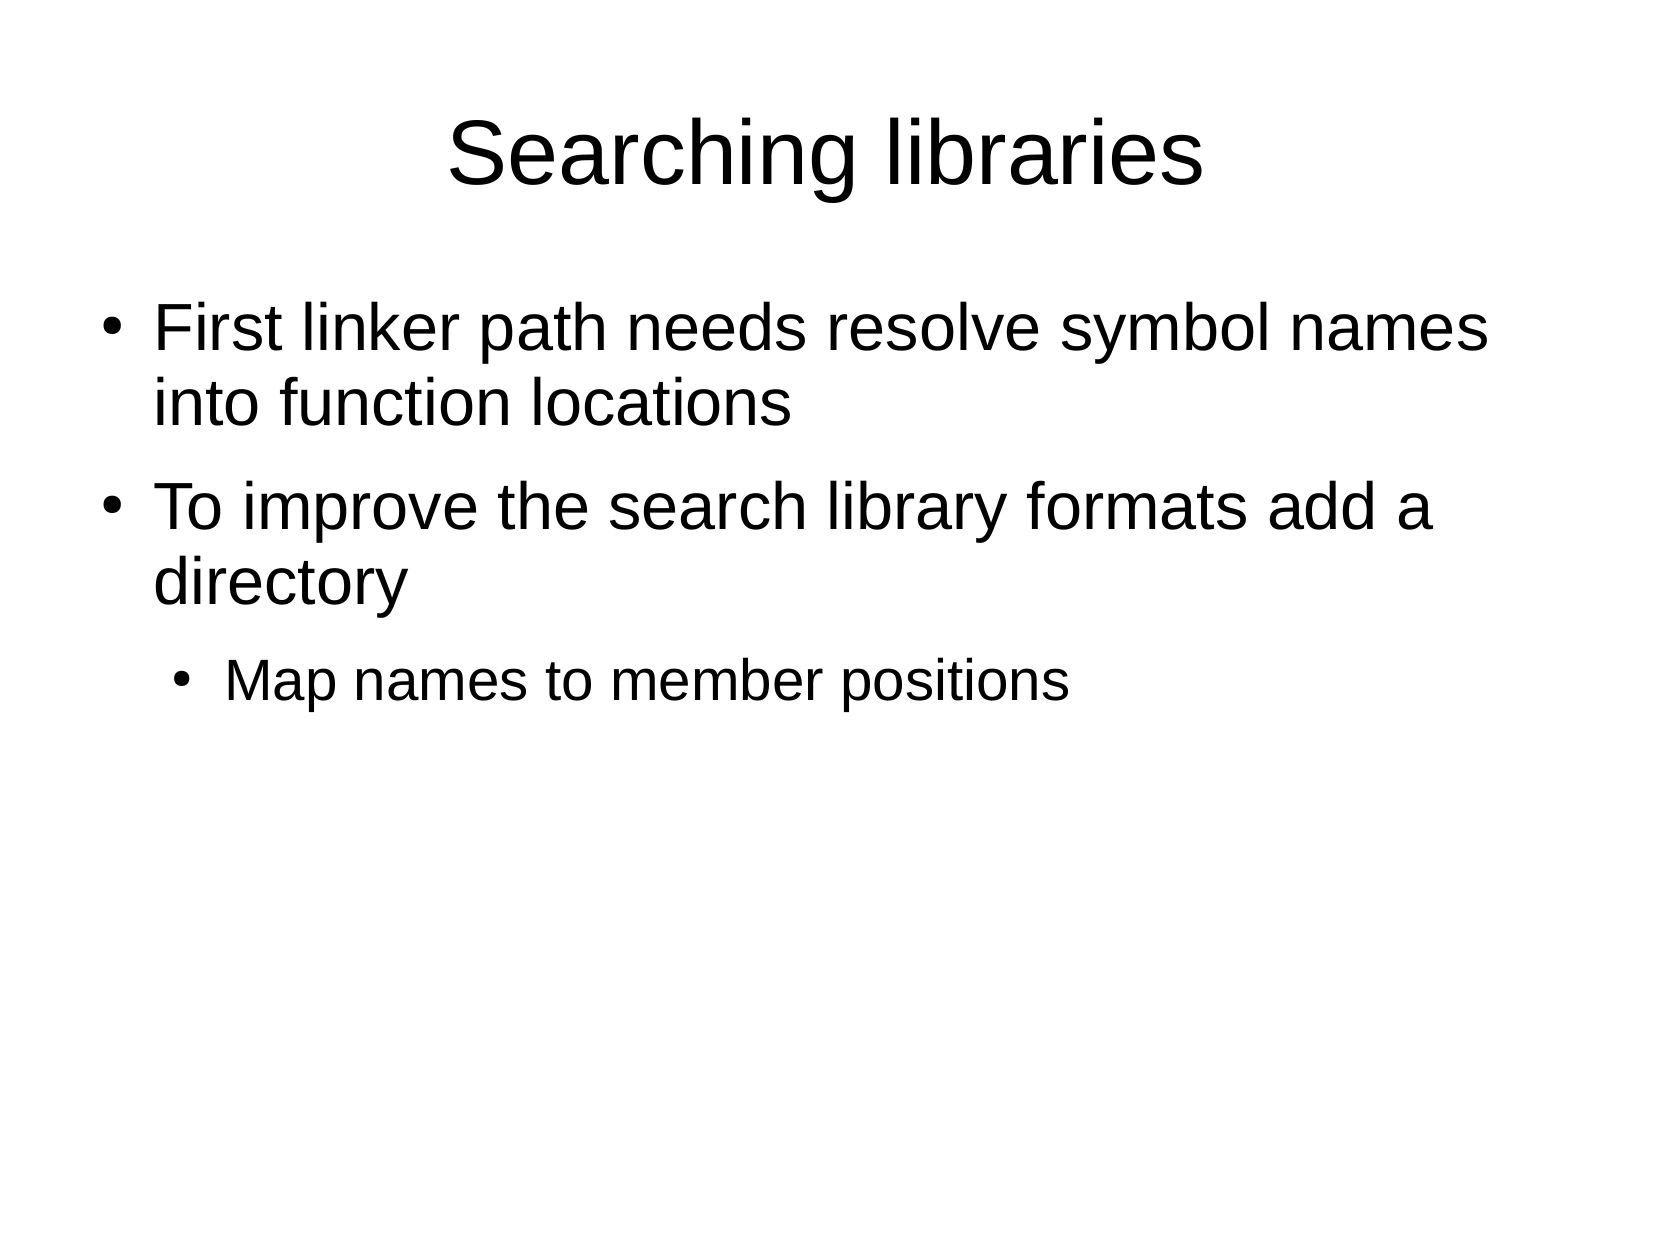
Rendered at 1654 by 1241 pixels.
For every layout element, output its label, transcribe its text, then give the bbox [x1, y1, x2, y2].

list First linker path needs resolve symbol names into function locations To improve the search library formats add a directory Map names to member positions [82, 290, 1571, 1010]
title Searching libraries [82, 49, 1571, 257]
